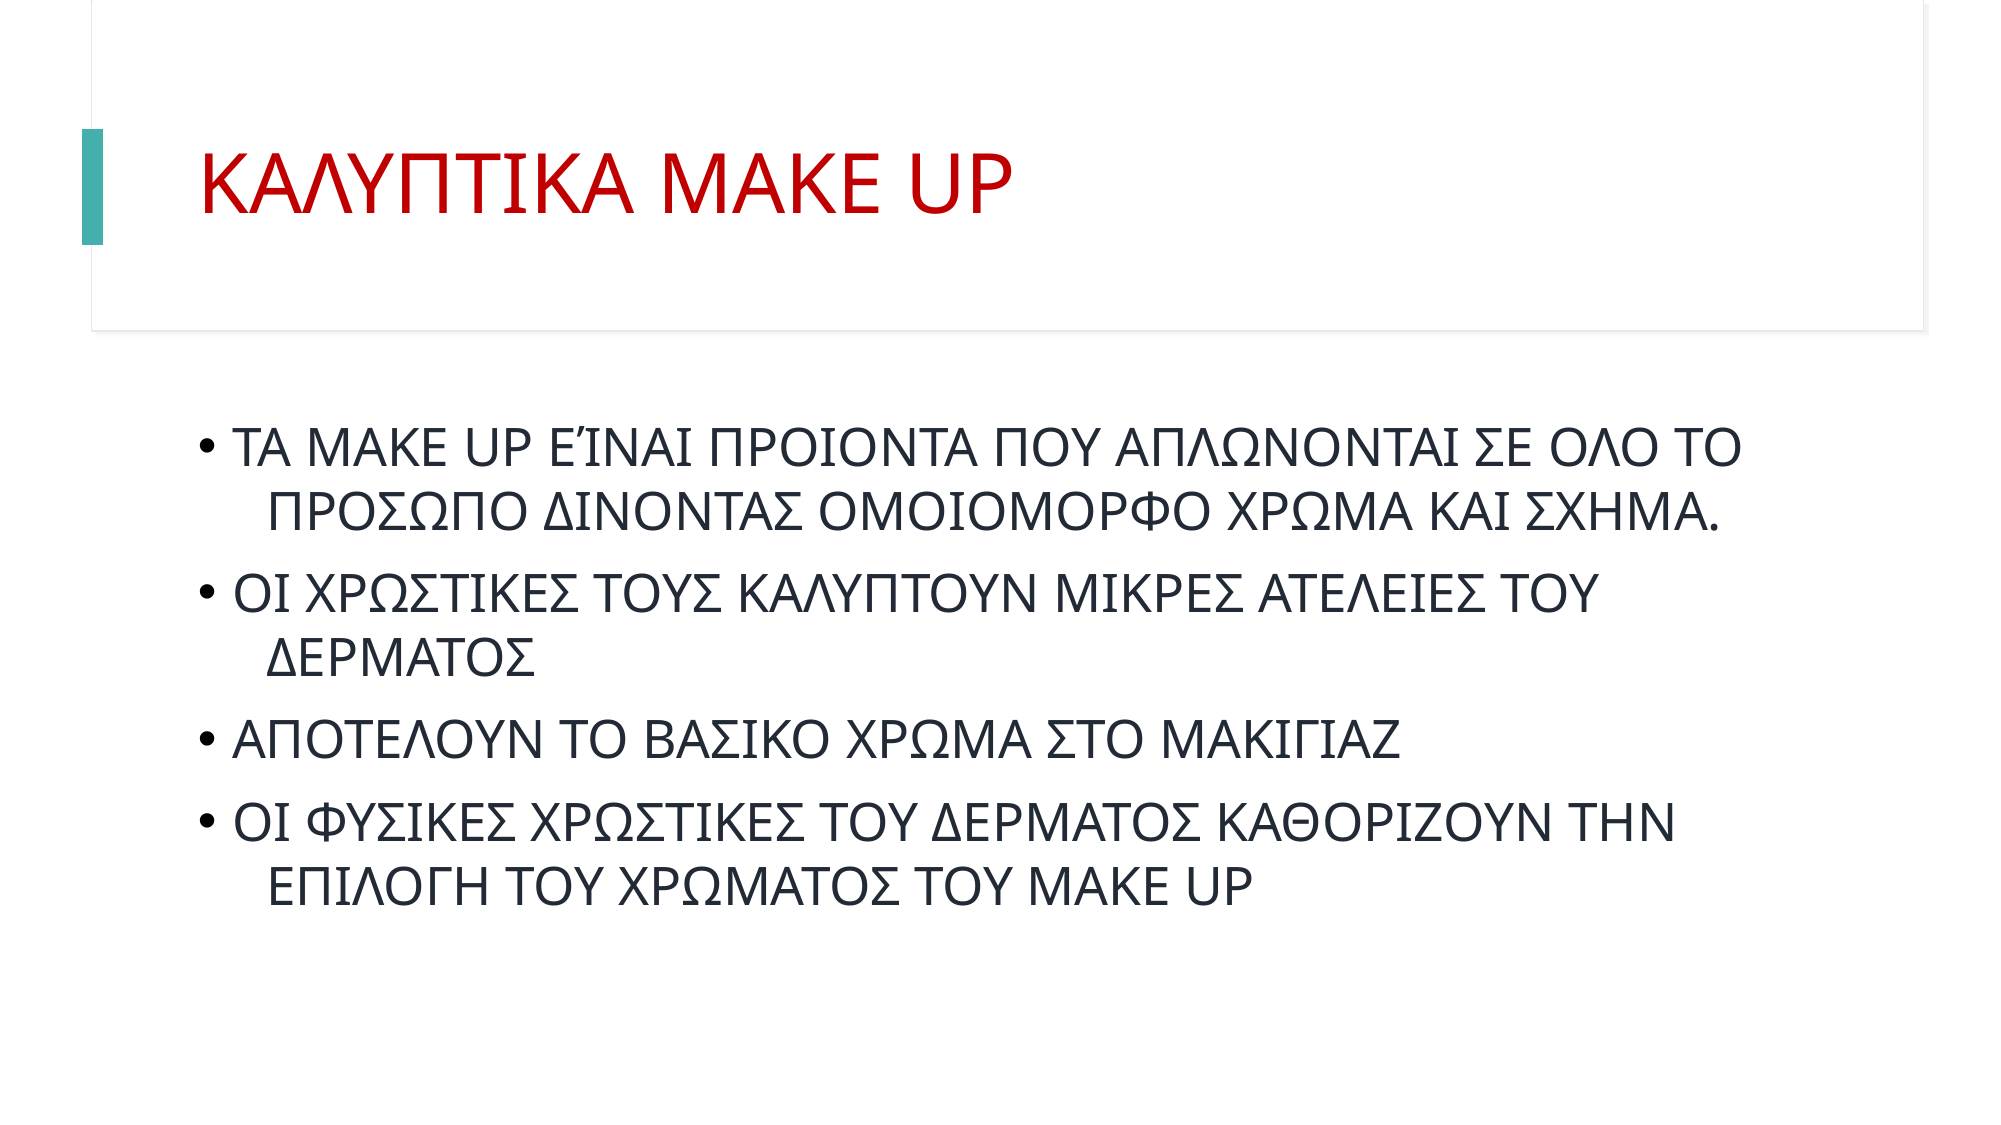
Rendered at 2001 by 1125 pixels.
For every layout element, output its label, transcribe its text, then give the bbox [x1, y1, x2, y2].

list TA MAKE UP ΕΊΝΑΙ ΠΡΟΙΟΝΤΑ ΠΟΥ ΑΠΛΩΝΟΝΤΑΙ ΣΕ ΟΛΟ ΤΟ ΠΡΟΣΩΠΟ ΔΙΝΟΝΤΑΣ ΟΜΟΙΟΜΟΡΦΟ ΧΡΩΜΑ ΚΑΙ ΣΧΗΜΑ. ΟΙ ΧΡΩΣΤΙΚΕΣ ΤΟΥΣ ΚΑΛΥΠΤΟΥΝ ΜΙΚΡΕΣ ΑΤΕΛΕΙΕΣ ΤΟΥ ΔΕΡΜΑΤΟΣ ΑΠΟΤΕΛΟΥΝ ΤΟ ΒΑΣΙΚΟ ΧΡΩΜΑ ΣΤΟ ΜΑΚΙΓΙΑΖ ΟΙ ΦΥΣΙΚΕΣ ΧΡΩΣΤΙΚΕΣ ΤΟΥ ΔΕΡΜΑΤΟΣ ΚΑΘΟΡΙΖΟΥΝ ΤΗΝ ΕΠΙΛΟΓΗ ΤΟΥ ΧΡΩΜΑΤΟΣ ΤΟΥ MAKE UP [183, 406, 1852, 1013]
title ΚΑΛΥΠΤΙΚΑ MAKE UP [183, 90, 1083, 284]
